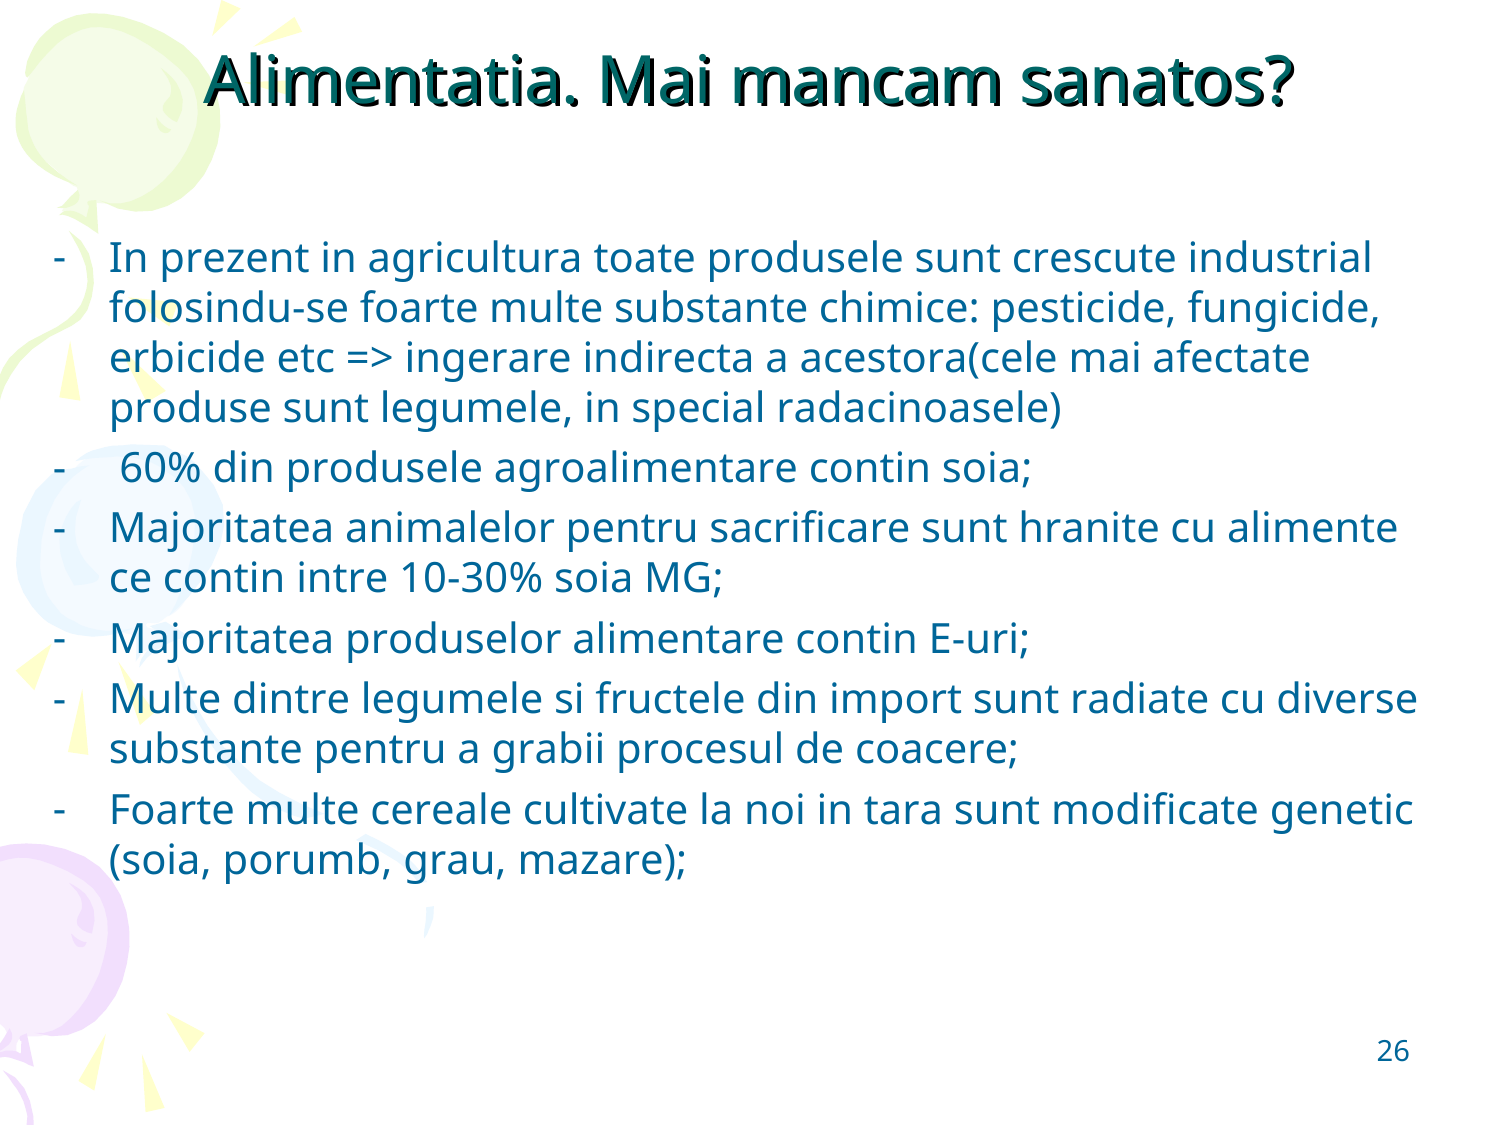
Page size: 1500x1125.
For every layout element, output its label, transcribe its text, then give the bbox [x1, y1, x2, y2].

text_box In prezent in agricultura toate produsele sunt crescute industrial folosindu-se foarte multe substante chimice: pesticide, fungicide, erbicide etc => ingerare indirecta a acestora(cele mai afectate produse sunt legumele, in special radacinoasele) 60% din produsele agroalimentare contin soia; Majoritatea animalelor pentru sacrificare sunt hranite cu alimente ce contin intre 10-30% soia MG; Majoritatea produselor alimentare contin E-uri; Multe dintre legumele si fructele din import sunt radiate cu diverse substante pentru a grabii procesul de coacere; Foarte multe cereale cultivate la noi in tara sunt modificate genetic (soia, porumb, grau, mazare); [37, 162, 1463, 1123]
text_box Alimentatia. Mai mancam sanatos? [72, 16, 1426, 126]
text_box <number> [1074, 1024, 1426, 1100]
